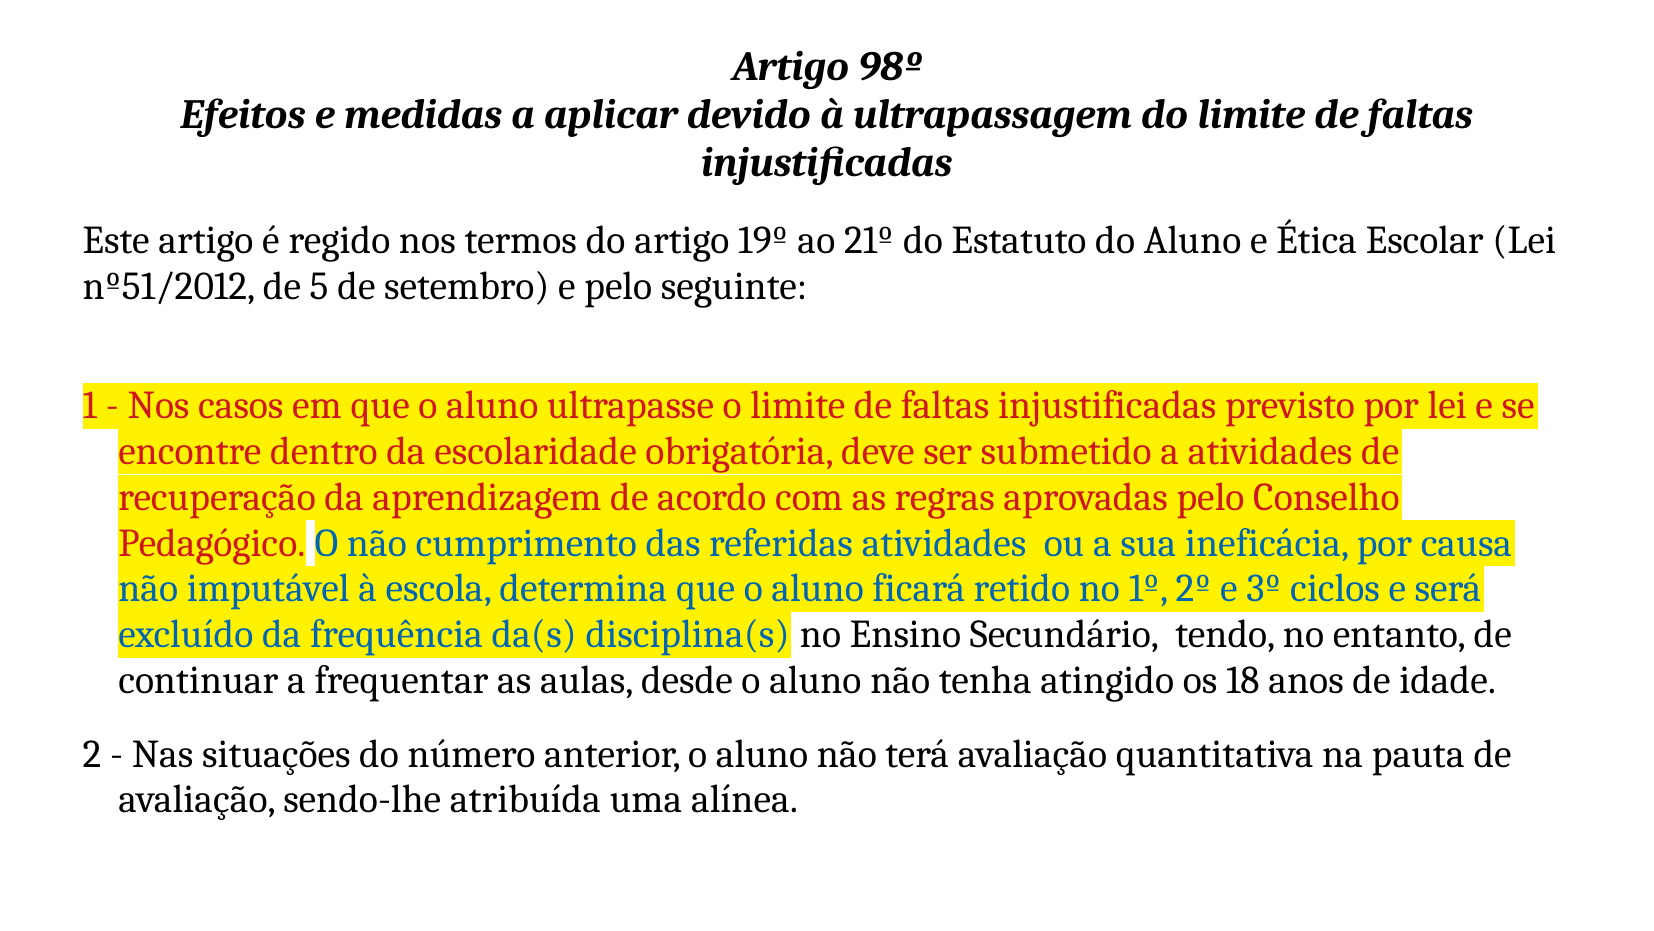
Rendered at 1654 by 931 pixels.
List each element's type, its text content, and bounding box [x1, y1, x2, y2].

title Artigo 98º Efeitos e medidas a aplicar devido à ultrapassagem do limite de faltas injustificadas [82, 37, 1571, 193]
list Este artigo é regido nos termos do artigo 19º ao 21º do Estatuto do Aluno e Ética Escolar (Lei nº51/2012, de 5 de setembro) e pelo seguinte: 1 - Nos casos em que o aluno ultrapasse o limite de faltas injustificadas previsto por lei e se encontre dentro da escolaridade obrigatória, deve ser submetido a atividades de recuperação da aprendizagem de acordo com as regras aprovadas pelo Conselho Pedagógico. O não cumprimento das referidas atividades ou a sua ineficácia, por causa não imputável à escola, determina que o aluno ficará retido no 1º, 2º e 3º ciclos e será excluído da frequência da(s) disciplina(s) no Ensino Secundário, tendo, no entanto, de continuar a frequentar as aulas, desde o aluno não tenha atingido os 18 anos de idade. 2 - Nas situações do número anterior, o aluno não terá avaliação quantitativa na pauta de avaliação, sendo-lhe atribuída uma alínea. [82, 217, 1571, 827]
